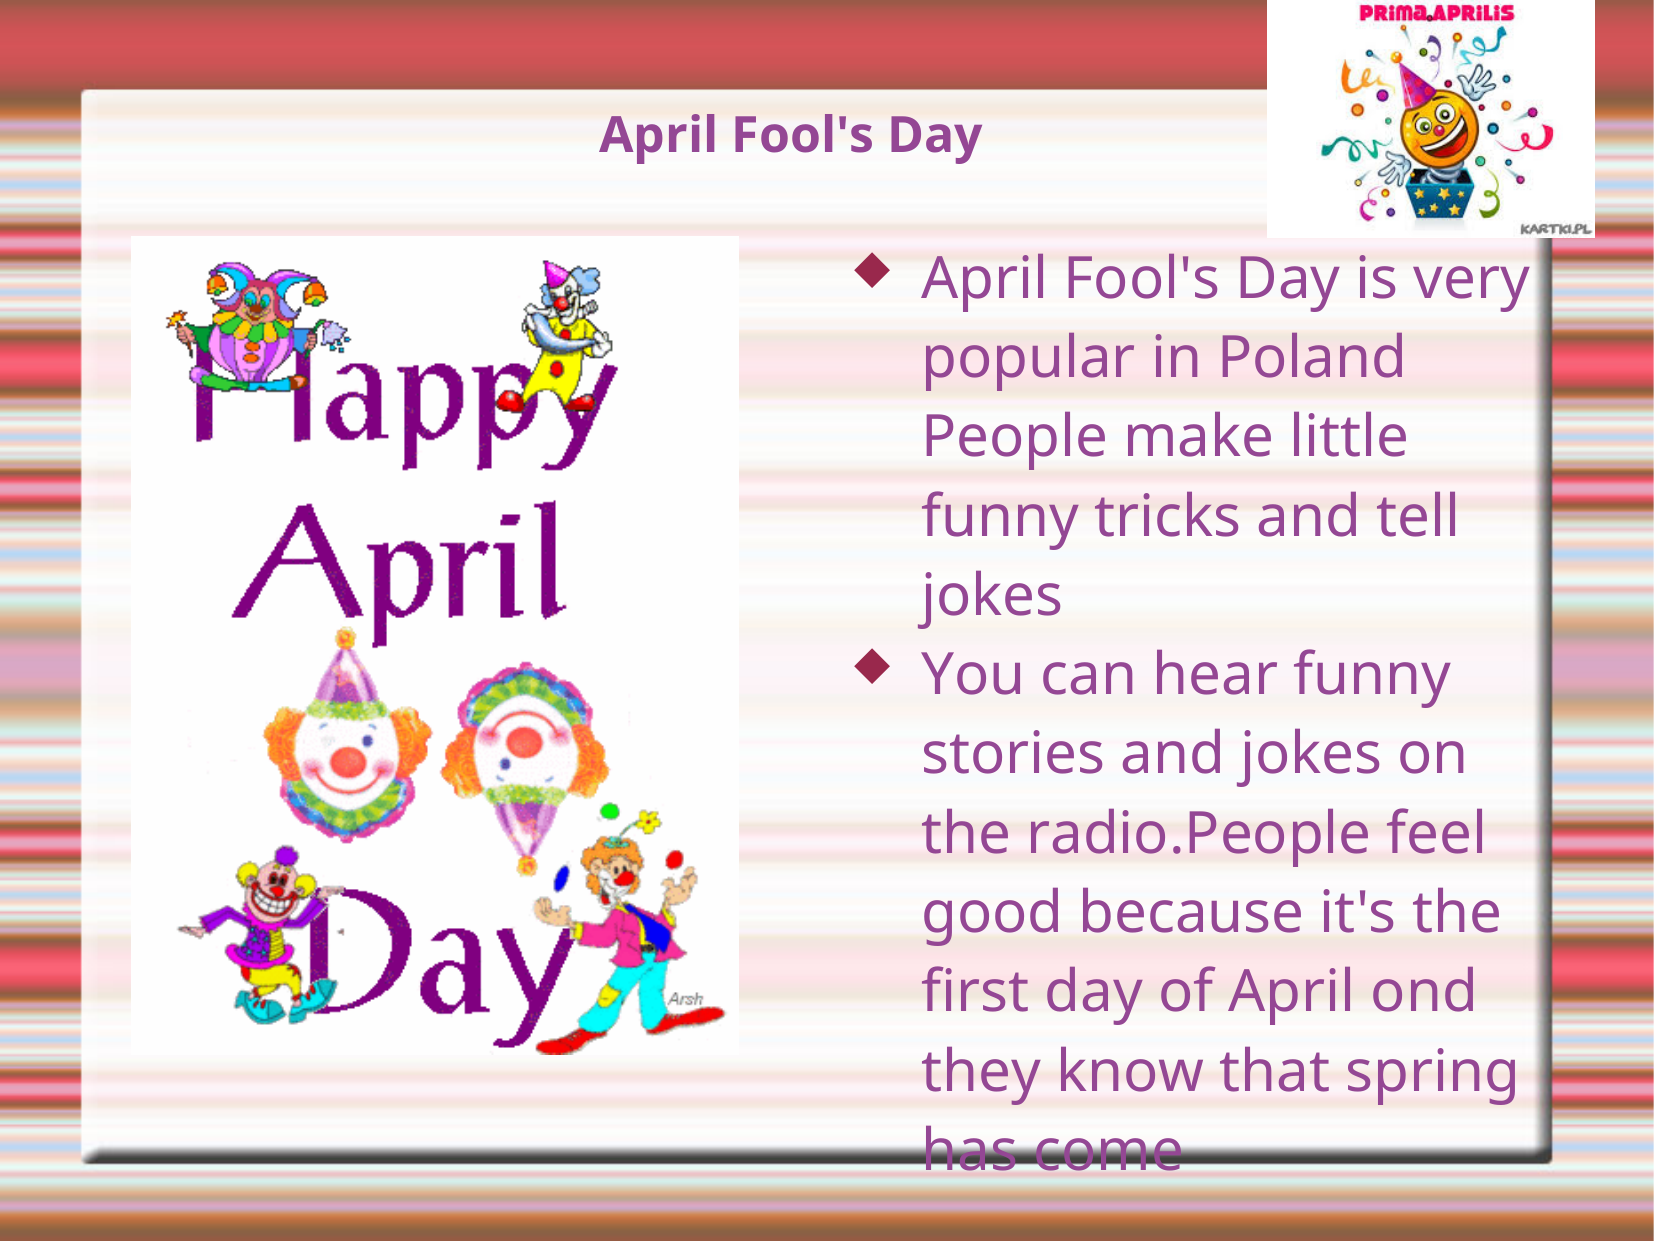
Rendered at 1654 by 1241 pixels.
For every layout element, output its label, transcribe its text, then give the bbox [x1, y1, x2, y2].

picture [0, 0, 1654, 1241]
title [59, 29, 1548, 237]
text_box April Fool's Day [442, 59, 1140, 207]
list April Fool's Day is very popular in Poland People make little funny tricks and tell jokes You can hear funny stories and jokes on the radio.People feel good because it's the first day of April ond they know that spring has come [838, 237, 1565, 1152]
